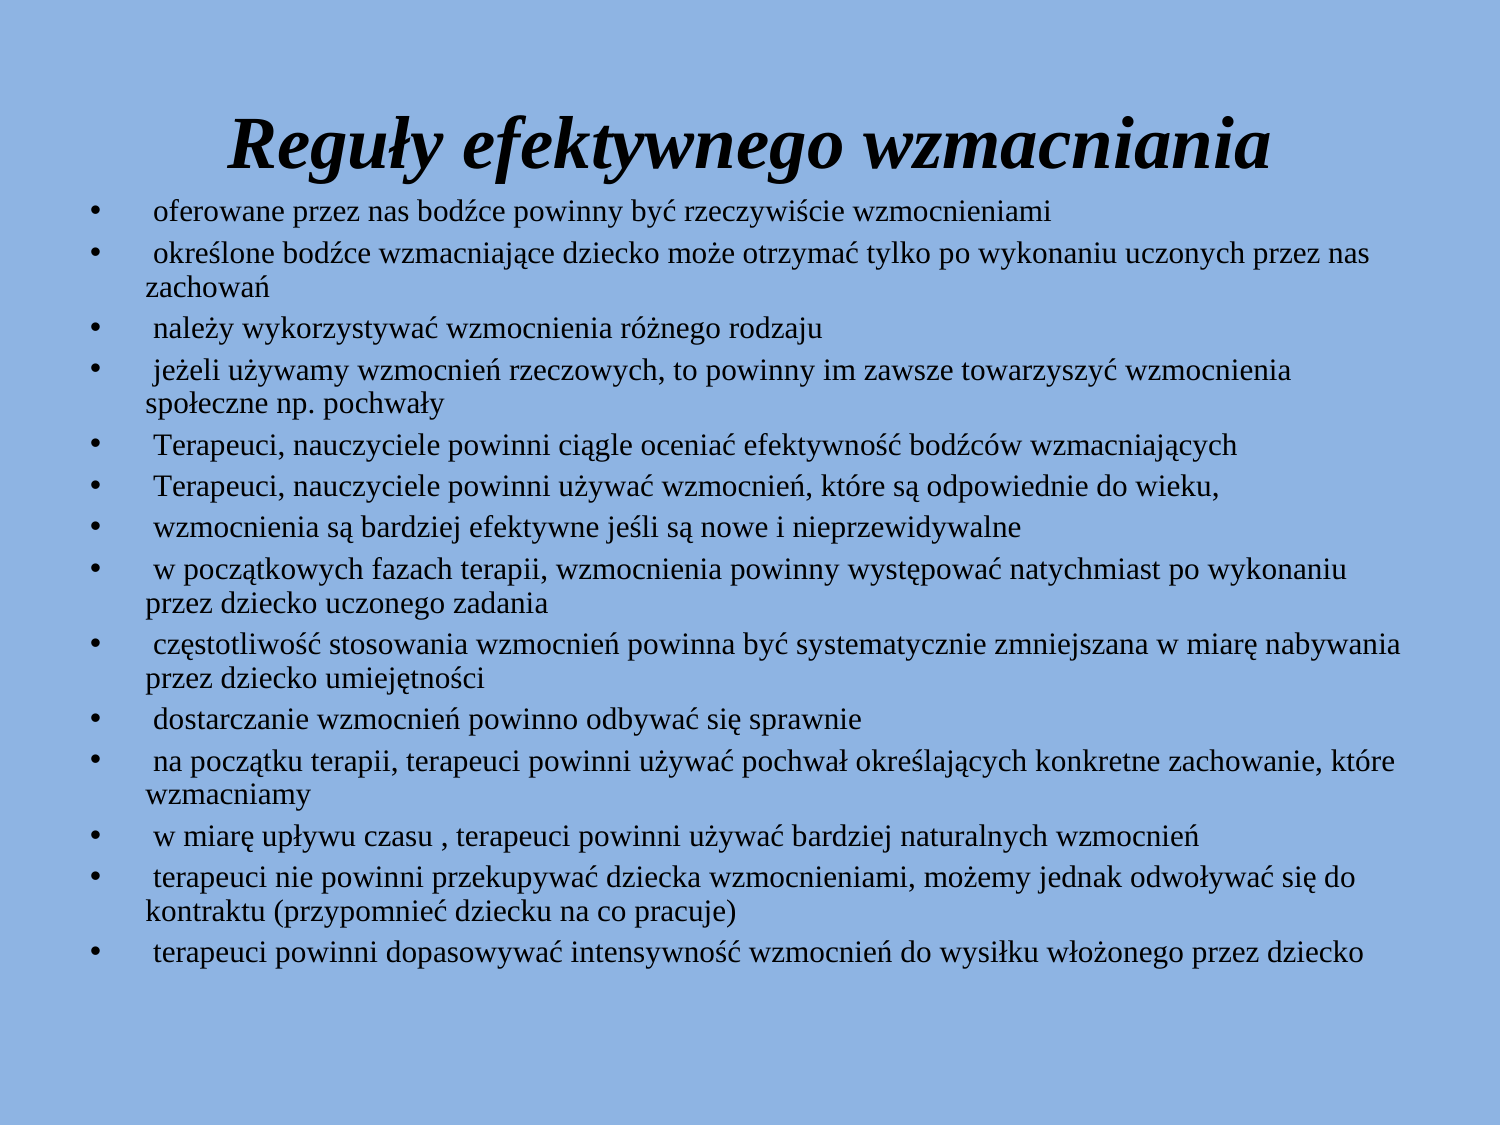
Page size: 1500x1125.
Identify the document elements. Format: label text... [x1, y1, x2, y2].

text_box oferowane przez nas bodźce powinny być rzeczywiście wzmocnieniami określone bodźce wzmacniające dziecko może otrzymać tylko po wykonaniu uczonych przez nas zachowań należy wykorzystywać wzmocnienia różnego rodzaju jeżeli używamy wzmocnień rzeczowych, to powinny im zawsze towarzyszyć wzmocnienia społeczne np. pochwały Terapeuci, nauczyciele powinni ciągle oceniać efektywność bodźców wzmacniających Terapeuci, nauczyciele powinni używać wzmocnień, które są odpowiednie do wieku, wzmocnienia są bardziej efektywne jeśli są nowe i nieprzewidywalne w początkowych fazach terapii, wzmocnienia powinny występować natychmiast po wykonaniu przez dziecko uczonego zadania częstotliwość stosowania wzmocnień powinna być systematycznie zmniejszana w miarę nabywania przez dziecko umiejętności dostarczanie wzmocnień powinno odbywać się sprawnie na początku terapii, terapeuci powinni używać pochwał określających konkretne zachowanie, które wzmacniamy w miarę upływu czasu , terapeuci powinni używać bardziej naturalnych wzmocnień terapeuci nie powinni przekupywać dziecka wzmocnieniami, możemy jednak odwoływać się do kontraktu (przypomnieć dziecku na co pracuje) terapeuci powinni dopasowywać intensywność wzmocnień do wysiłku włożonego przez dziecko [75, 187, 1426, 1006]
text_box Reguły efektywnego wzmacniania [75, 45, 1426, 187]
